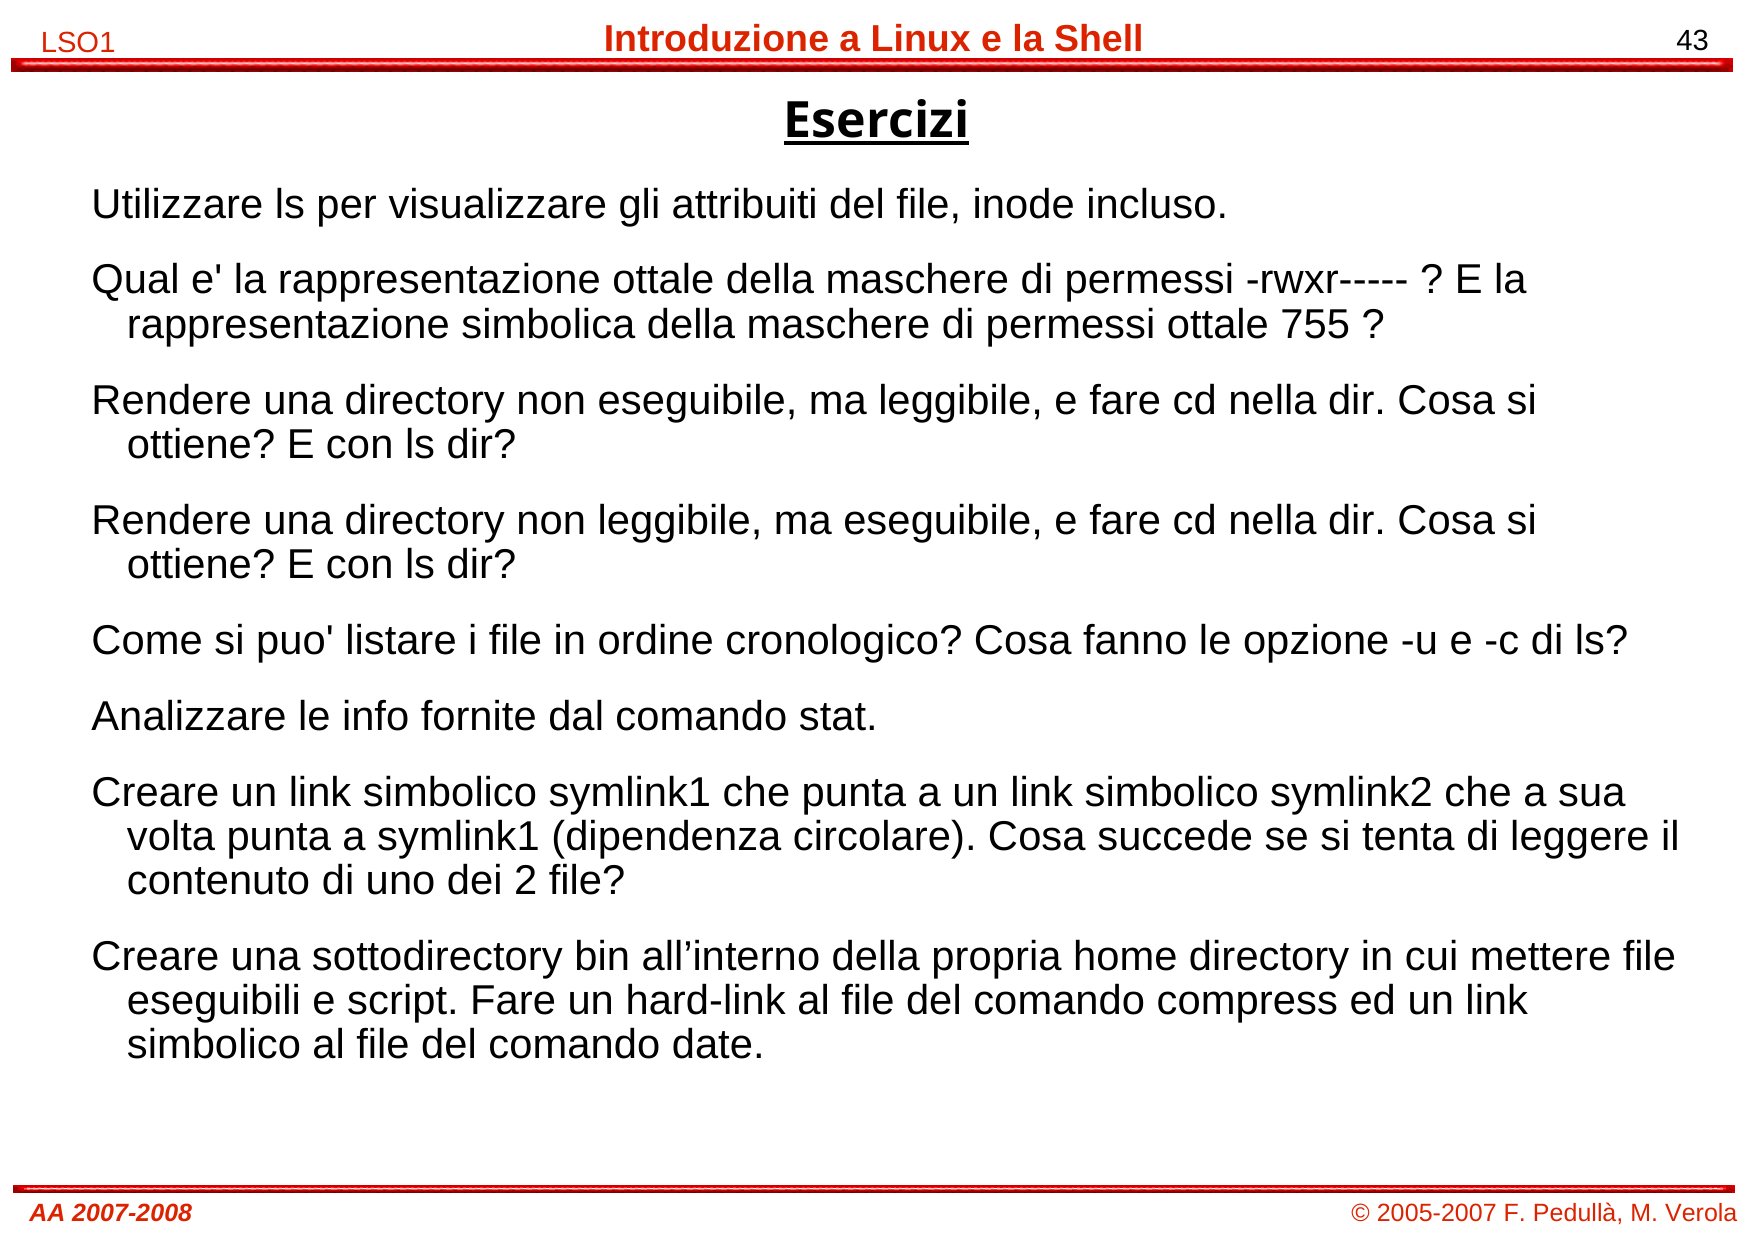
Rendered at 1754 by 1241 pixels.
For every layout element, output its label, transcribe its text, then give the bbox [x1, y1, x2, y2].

list Utilizzare ls per visualizzare gli attribuiti del file, inode incluso. Qual e' la rappresentazione ottale della maschere di permessi -rwxr----- ? E la rappresentazione simbolica della maschere di permessi ottale 755 ? Rendere una directory non eseguibile, ma leggibile, e fare cd nella dir. Cosa si ottiene? E con ls dir? Rendere una directory non leggibile, ma eseguibile, e fare cd nella dir. Cosa si ottiene? E con ls dir? Come si puo' listare i file in ordine cronologico? Cosa fanno le opzione -u e -c di ls? Analizzare le info fornite dal comando stat. Creare un link simbolico symlink1 che punta a un link simbolico symlink2 che a sua volta punta a symlink1 (dipendenza circolare). Cosa succede se si tenta di leggere il contenuto di uno dei 2 file? Creare una sottodirectory bin all’interno della propria home directory in cui mettere file eseguibili e script. Fare un hard-link al file del comando compress ed un link simbolico al file del comando date. [56, 182, 1694, 1071]
title Esercizi [585, 72, 1168, 168]
picture [13, 1185, 1735, 1193]
picture [11, 58, 1733, 72]
